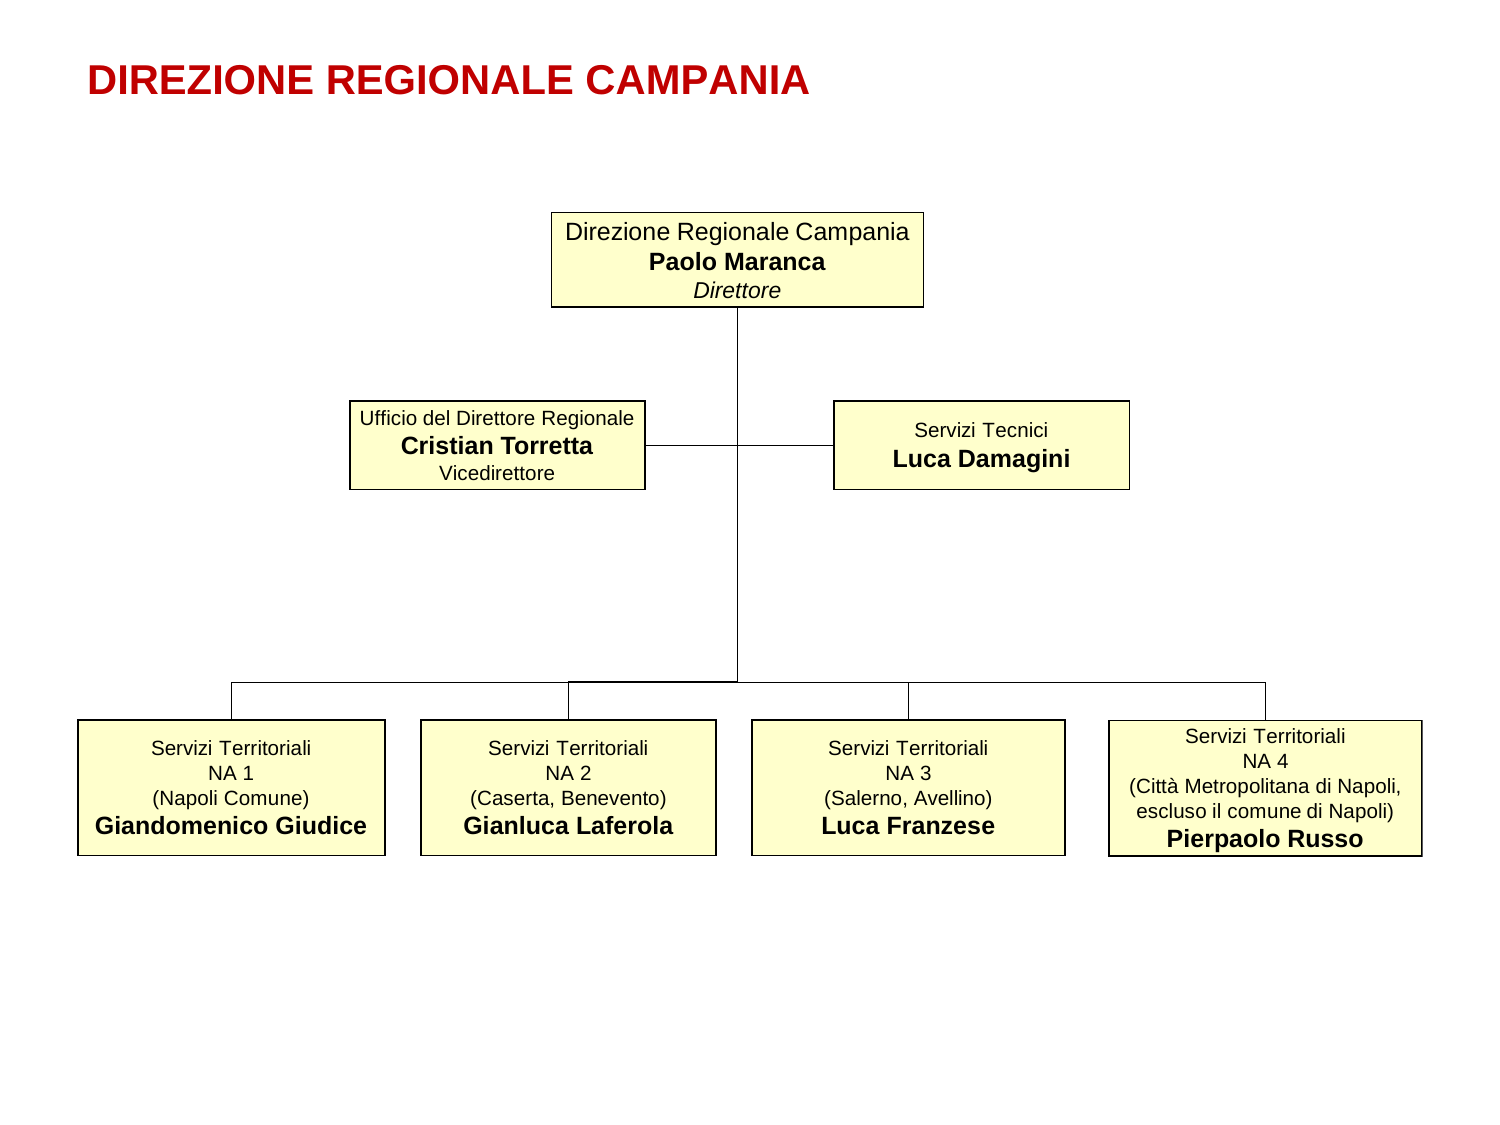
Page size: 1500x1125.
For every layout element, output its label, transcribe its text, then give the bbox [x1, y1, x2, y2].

picture [77, 208, 1423, 868]
title DIREZIONE REGIONALE CAMPANIA [72, 45, 1462, 128]
